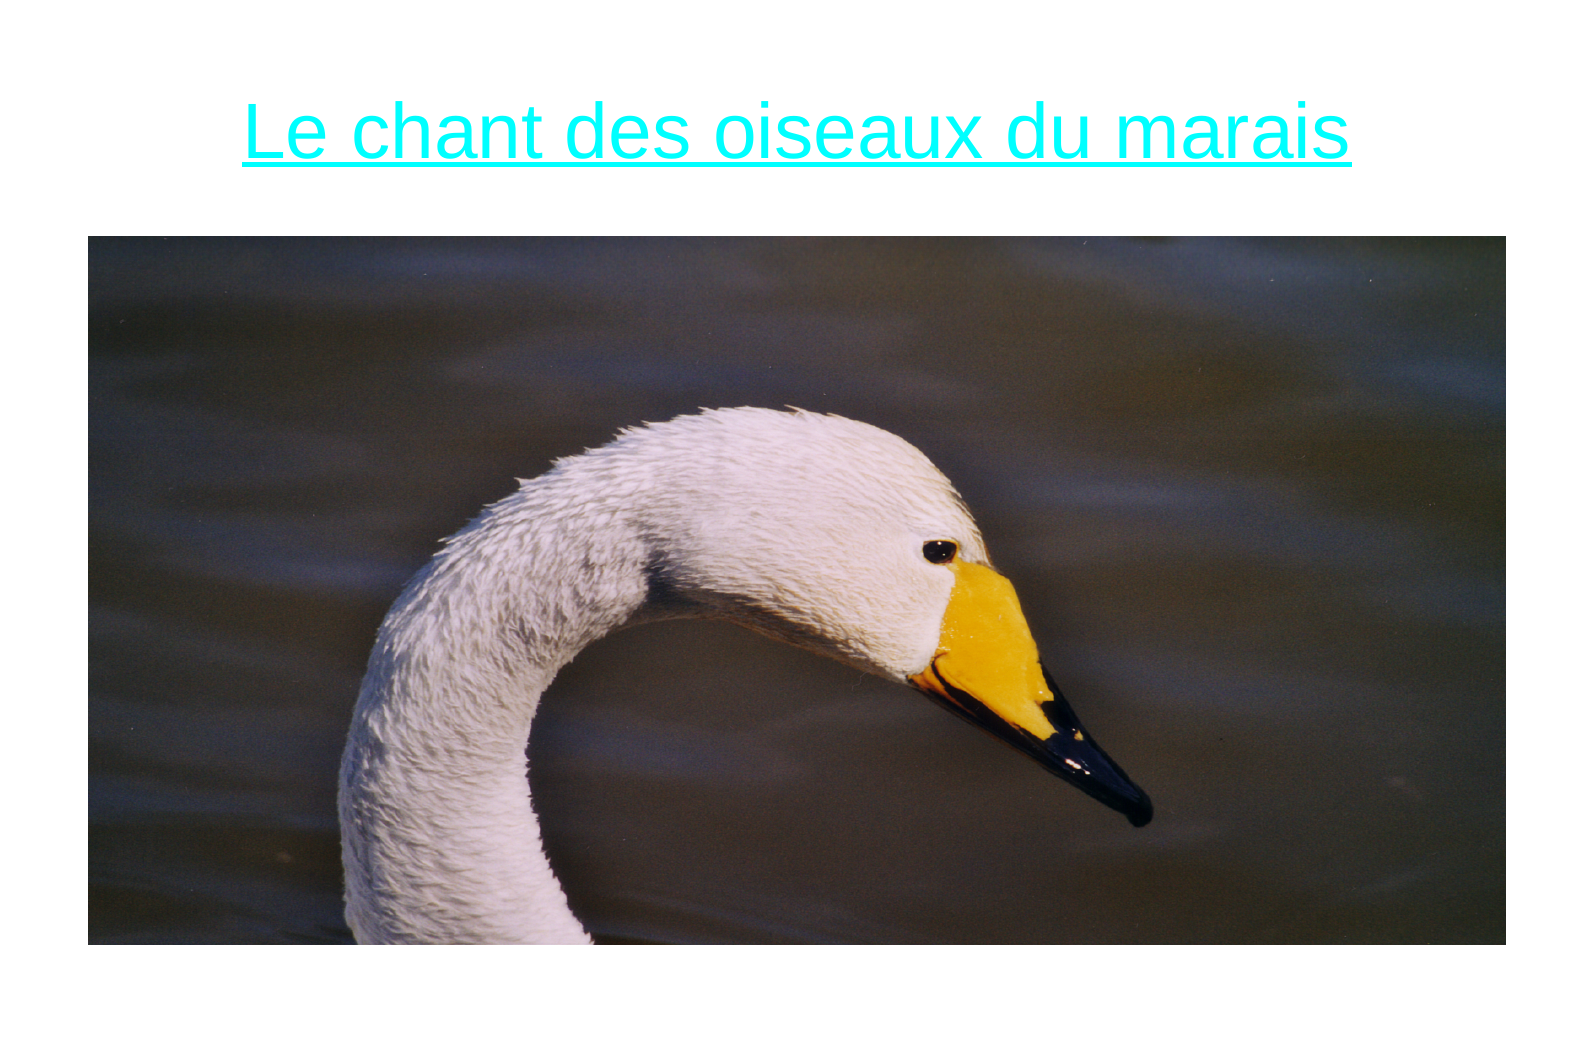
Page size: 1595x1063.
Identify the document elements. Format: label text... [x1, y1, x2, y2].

title Le chant des oiseaux du marais [79, 42, 1515, 220]
picture [88, 236, 1506, 945]
